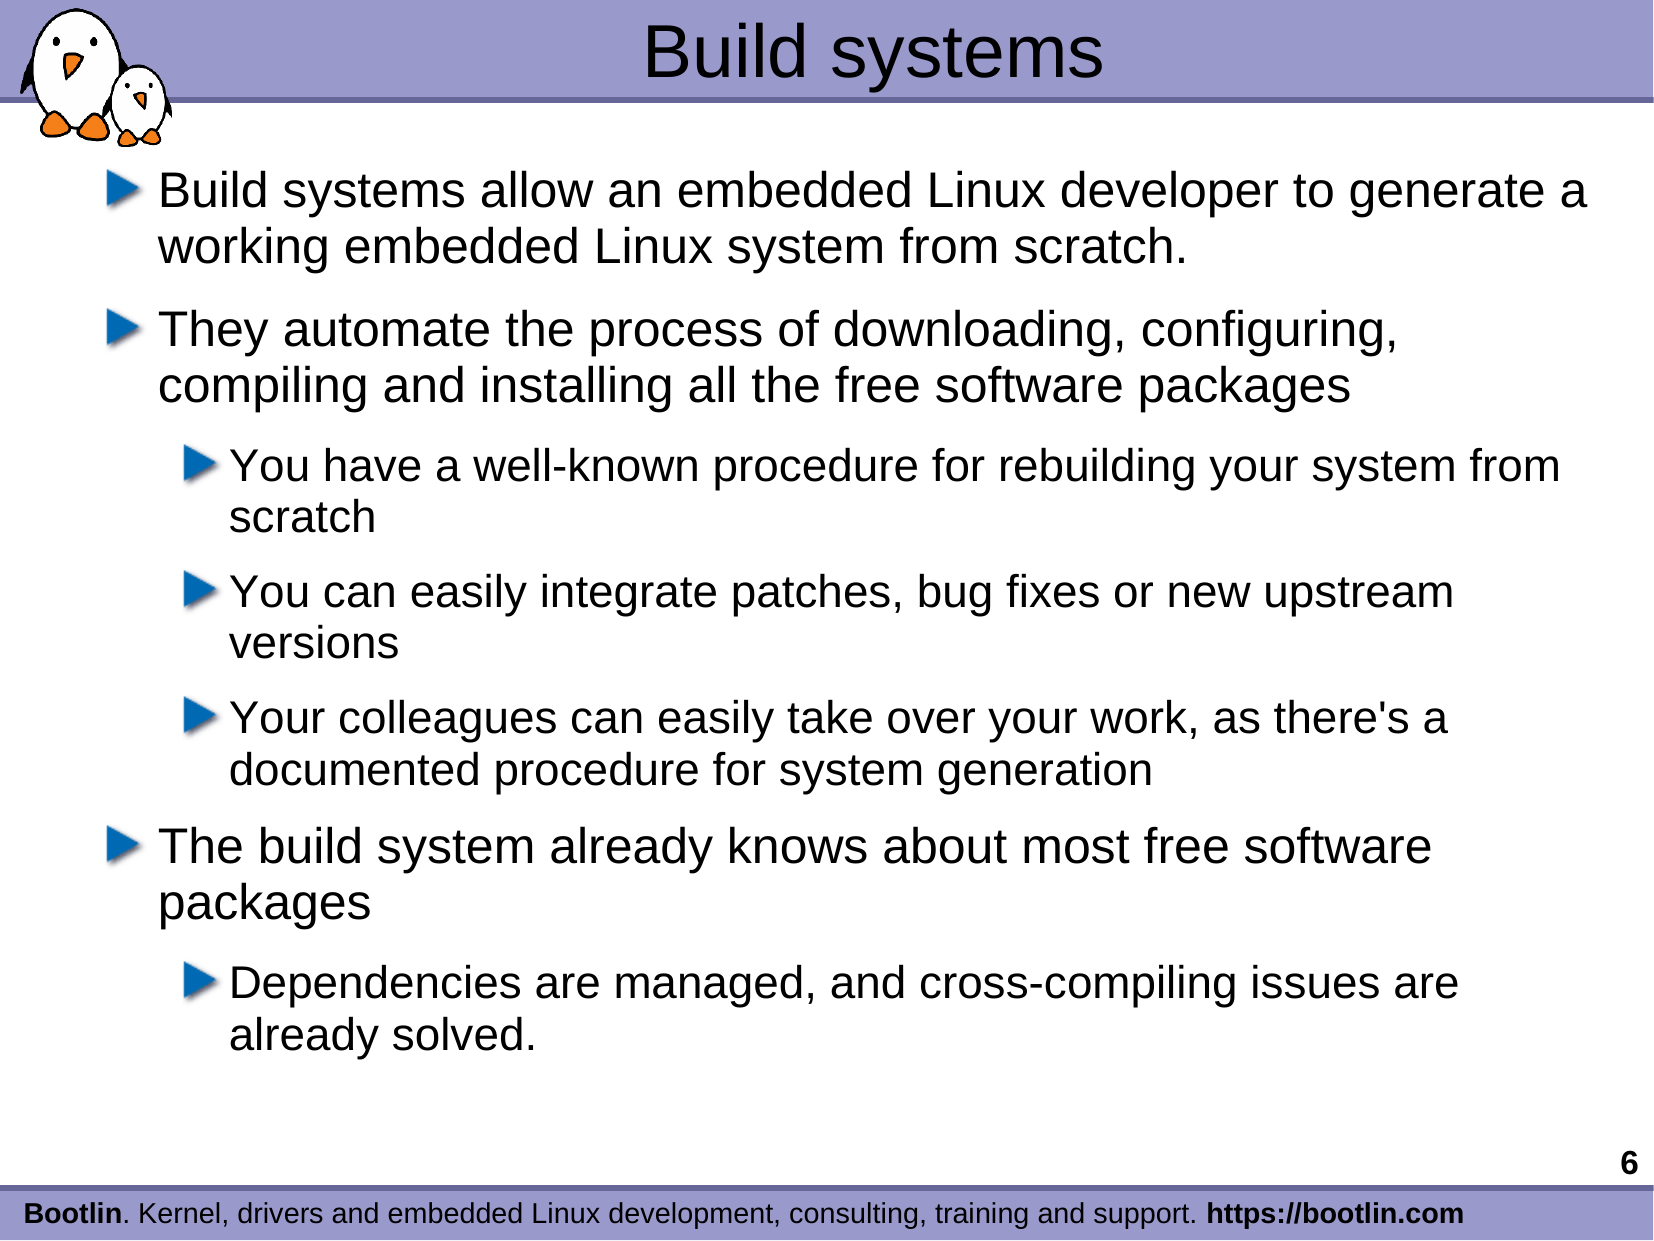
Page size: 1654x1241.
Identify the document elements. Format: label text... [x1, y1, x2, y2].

picture [20, 8, 172, 147]
list Build systems allow an embedded Linux developer to generate a working embedded Linux system from scratch. They automate the process of downloading, configuring, compiling and installing all the free software packages You have a well-known procedure for rebuilding your system from scratch You can easily integrate patches, bug fixes or new upstream versions Your colleagues can easily take over your work, as there's a documented procedure for system generation The build system already knows about most free software packages Dependencies are managed, and cross-compiling issues are already solved. [87, 162, 1607, 1144]
title Build systems [197, 5, 1551, 97]
